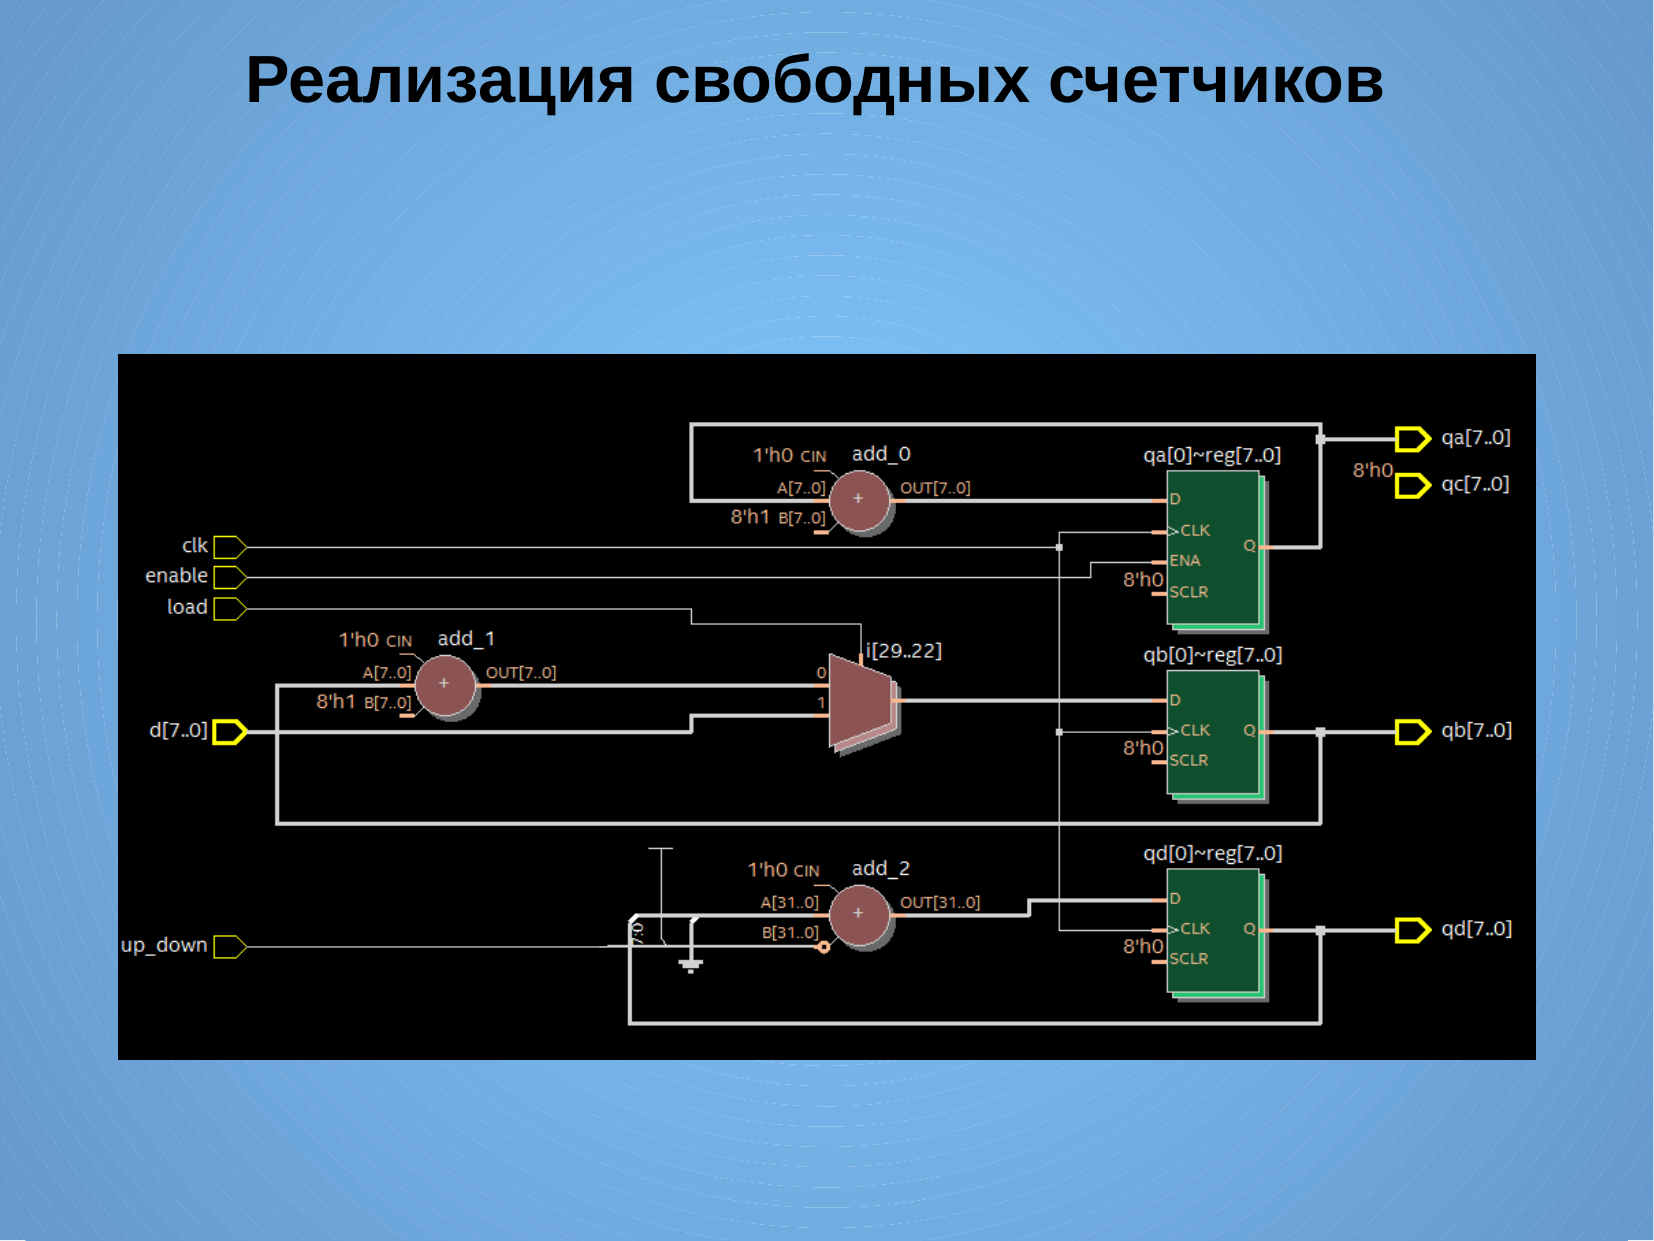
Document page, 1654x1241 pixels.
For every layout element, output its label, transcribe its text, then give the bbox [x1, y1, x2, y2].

text_box Реализация свободных счетчиков [231, 34, 1423, 199]
picture [118, 354, 1536, 1060]
